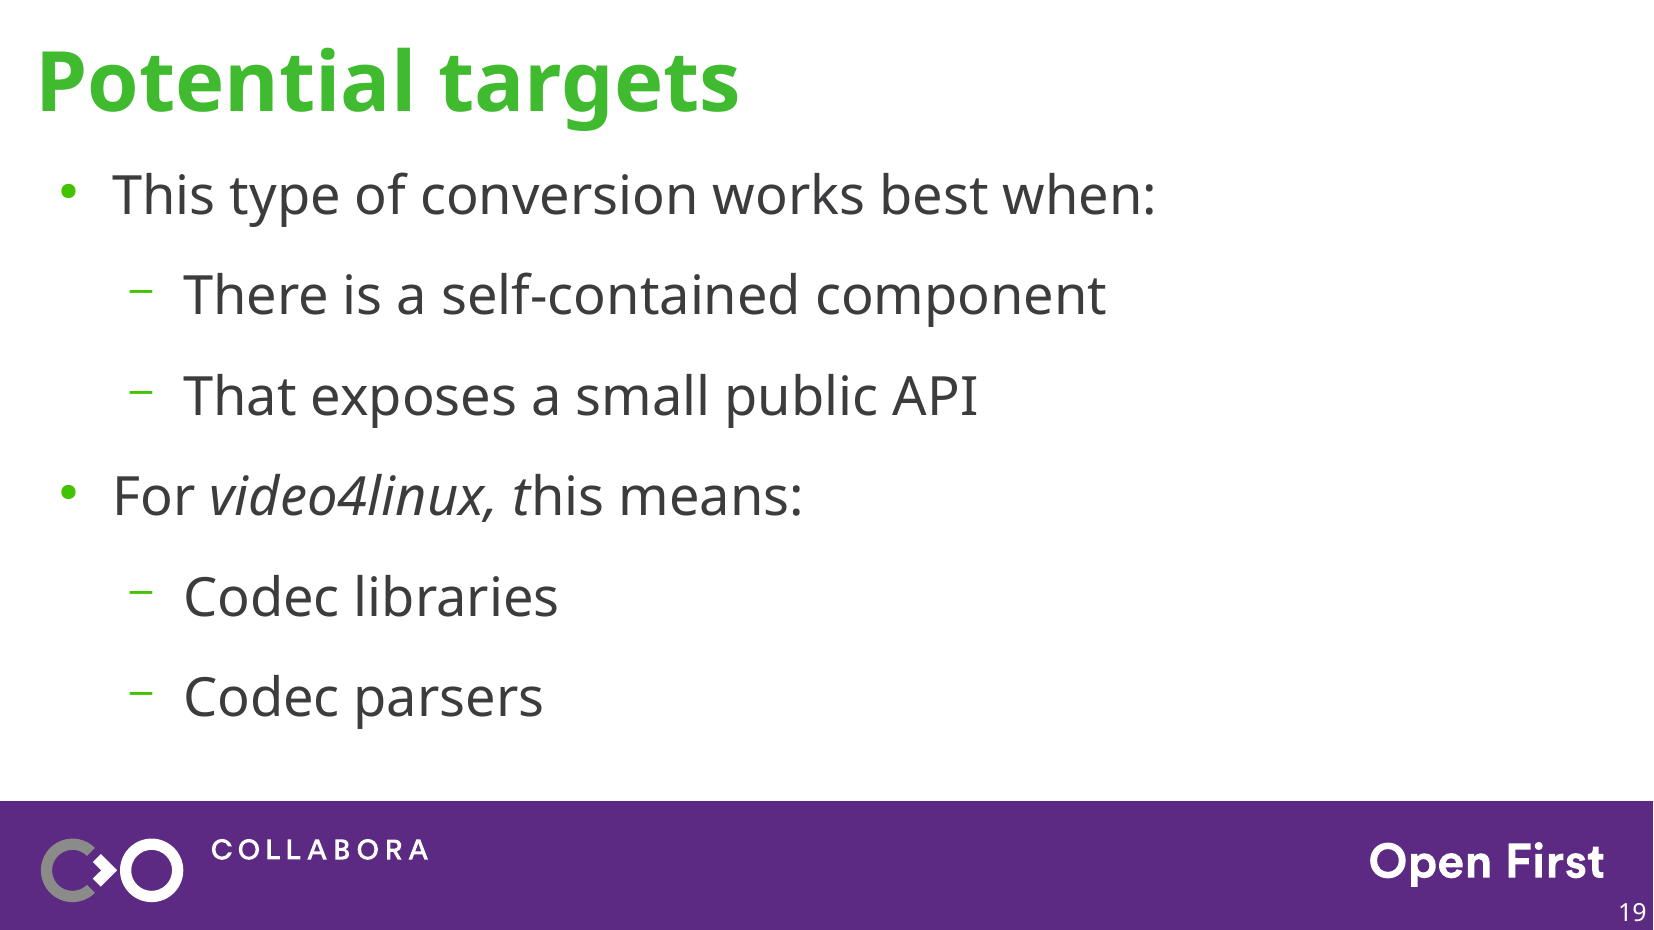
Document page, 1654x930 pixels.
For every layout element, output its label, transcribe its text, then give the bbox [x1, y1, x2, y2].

list This type of conversion works best when: There is a self-contained component That exposes a small public API For video4linux, this means: Codec libraries Codec parsers [41, 160, 1613, 804]
title Potential targets [35, 28, 1608, 192]
